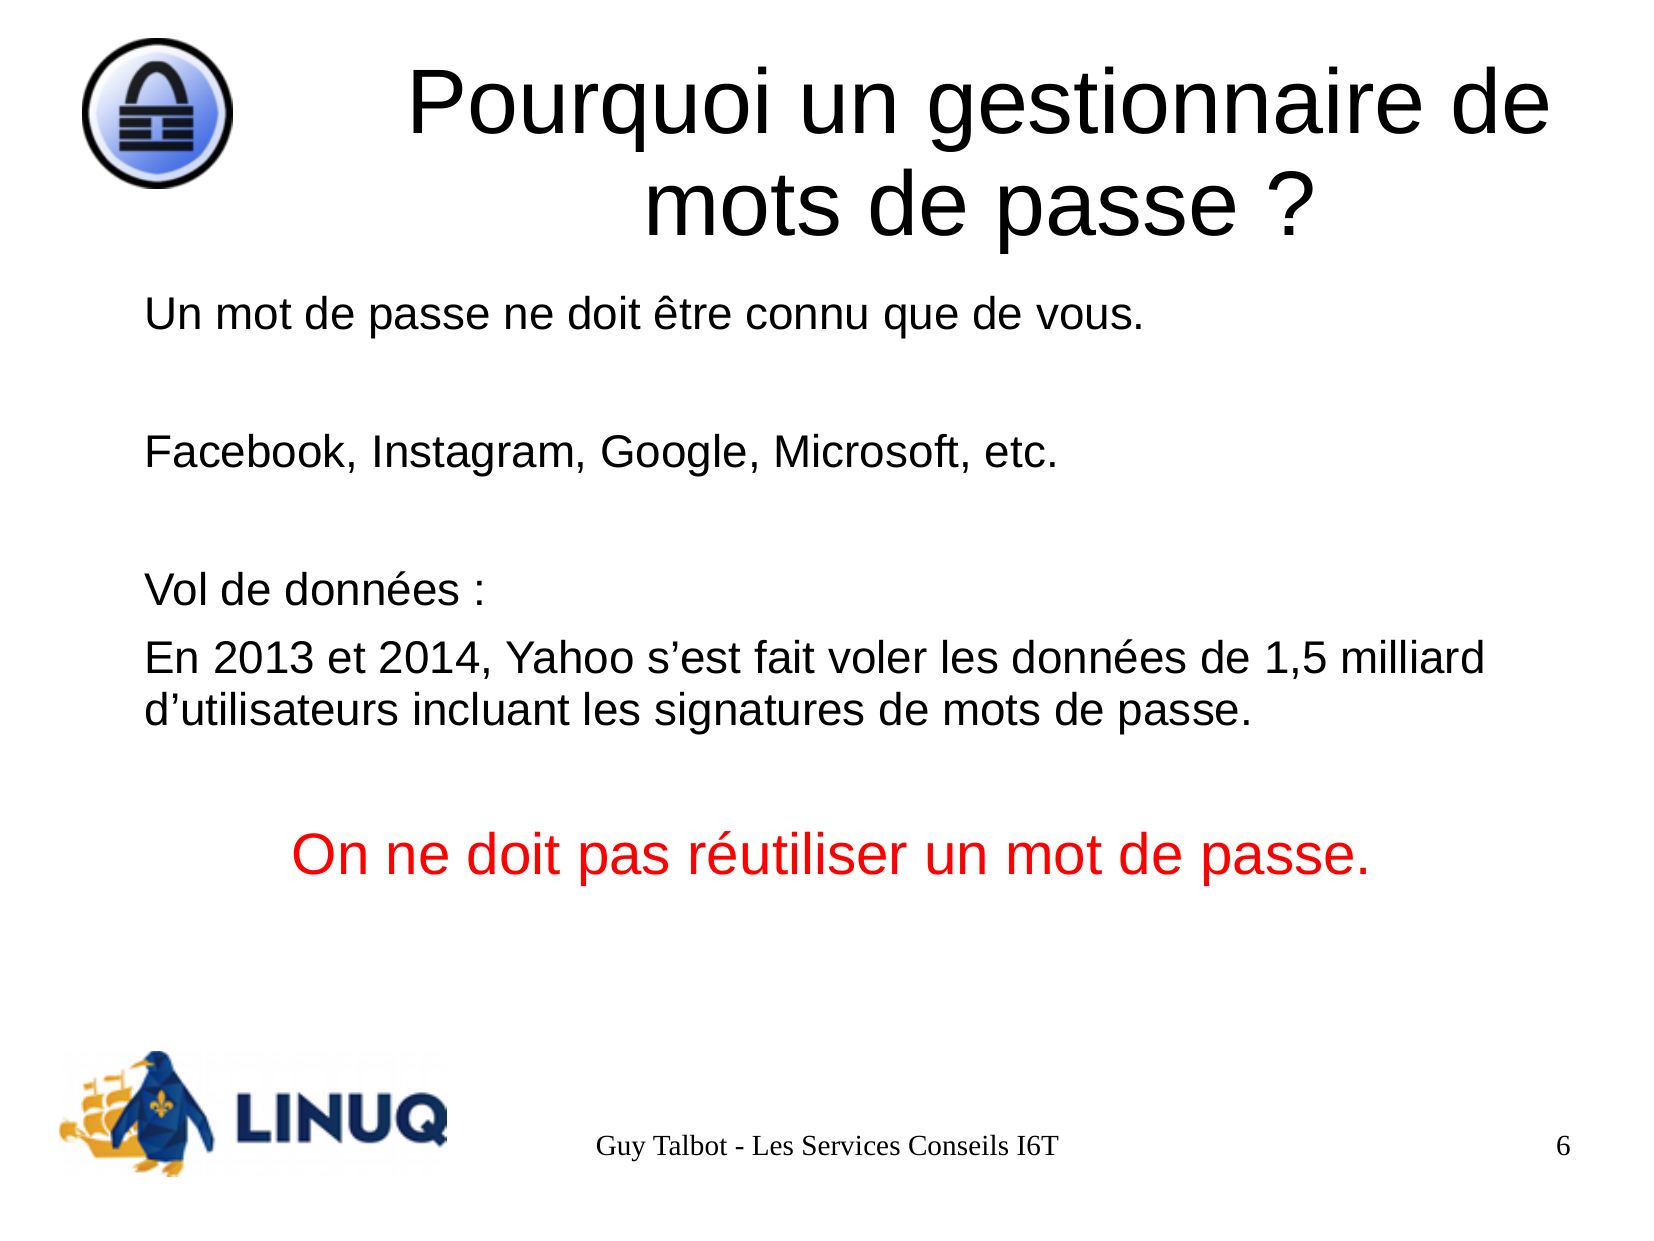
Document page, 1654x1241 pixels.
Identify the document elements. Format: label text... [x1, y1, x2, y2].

title Pourquoi un gestionnaire de mots de passe ? [389, 0, 1571, 307]
picture [59, 1051, 447, 1177]
picture [82, 38, 233, 189]
text_box Un mot de passe ne doit être connu que de vous. Facebook, Instagram, Google, Microsoft, etc. Vol de données : En 2013 et 2014, Yahoo s’est fait voler les données de 1,5 milliard d’utilisateurs incluant les signatures de mots de passe. On ne doit pas réutiliser un mot de passe. [129, 280, 1536, 1082]
